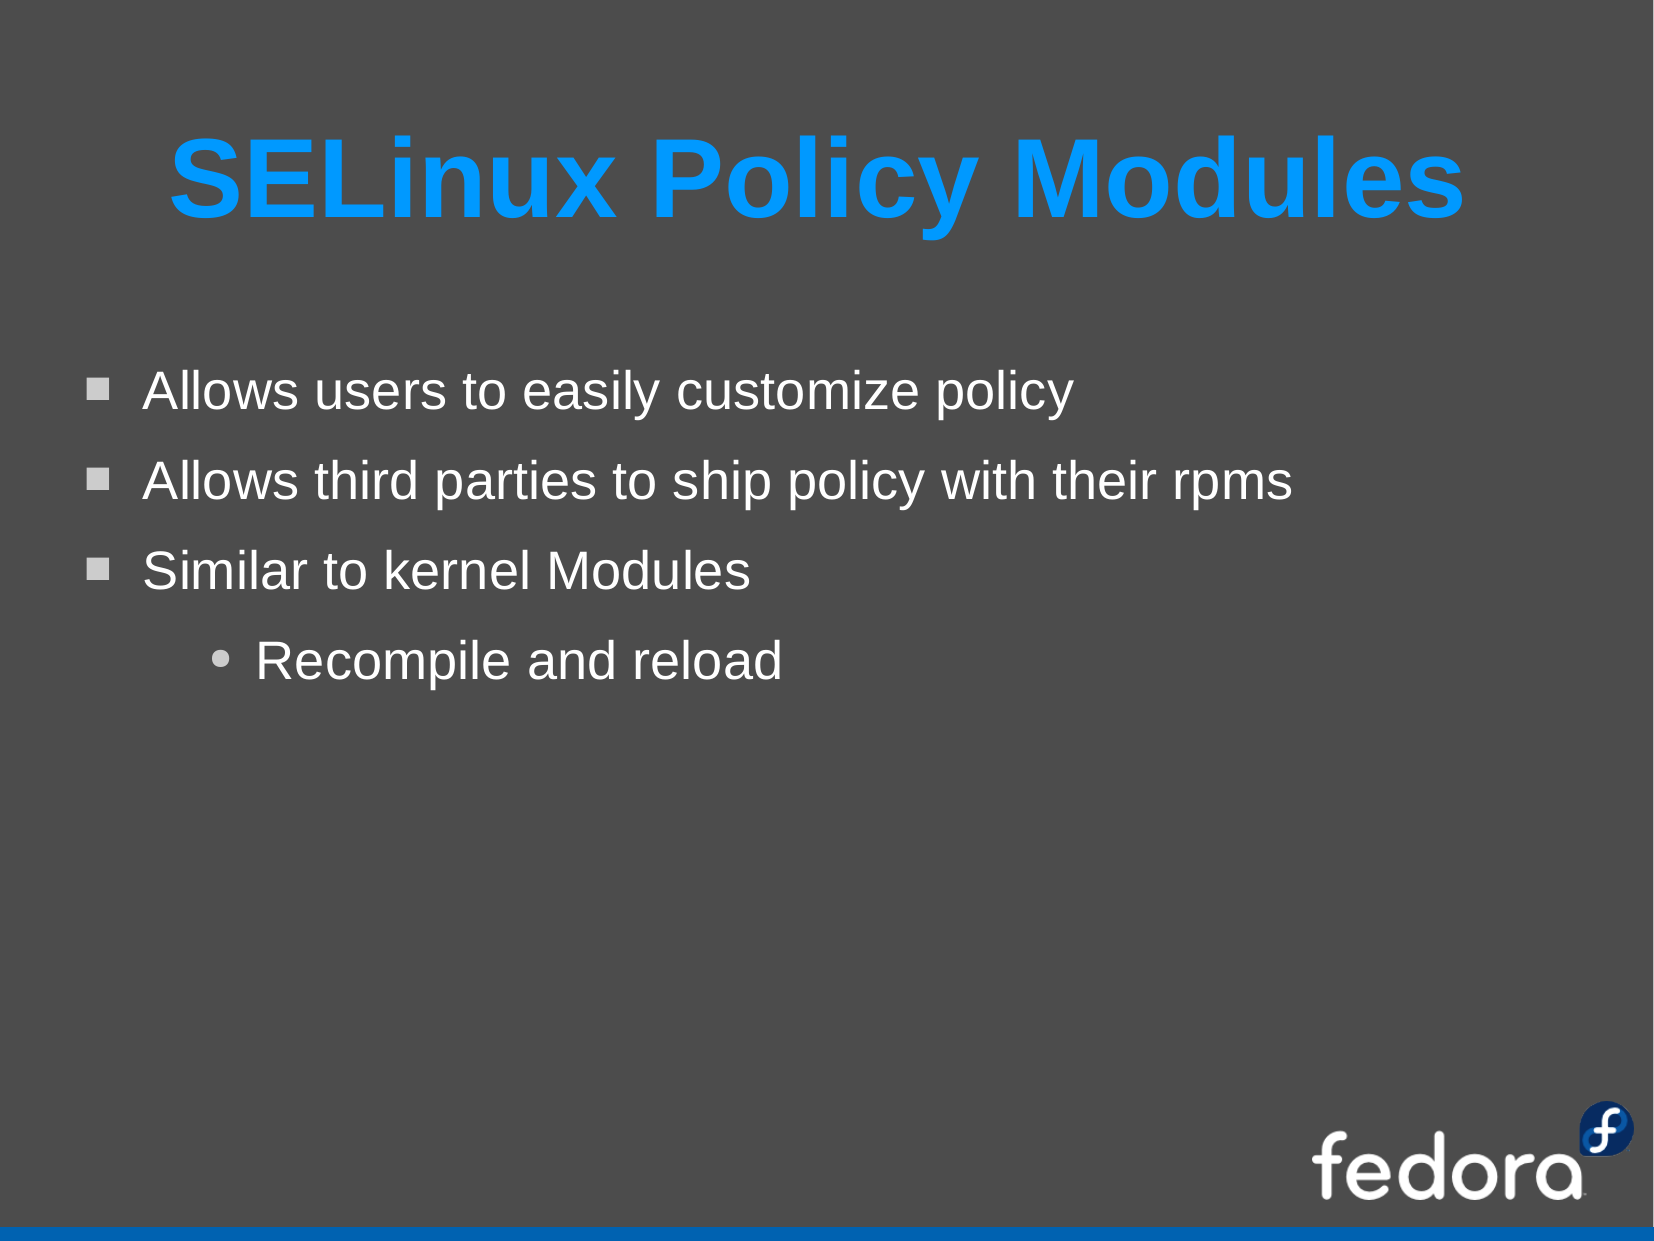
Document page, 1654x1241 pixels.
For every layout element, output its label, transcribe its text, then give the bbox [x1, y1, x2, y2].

picture [1312, 1101, 1634, 1200]
list Allows users to easily customize policy Allows third parties to ship policy with their rpms Similar to kernel Modules Recompile and reload [74, 299, 1575, 1082]
title SELinux Policy Modules [112, 74, 1525, 282]
